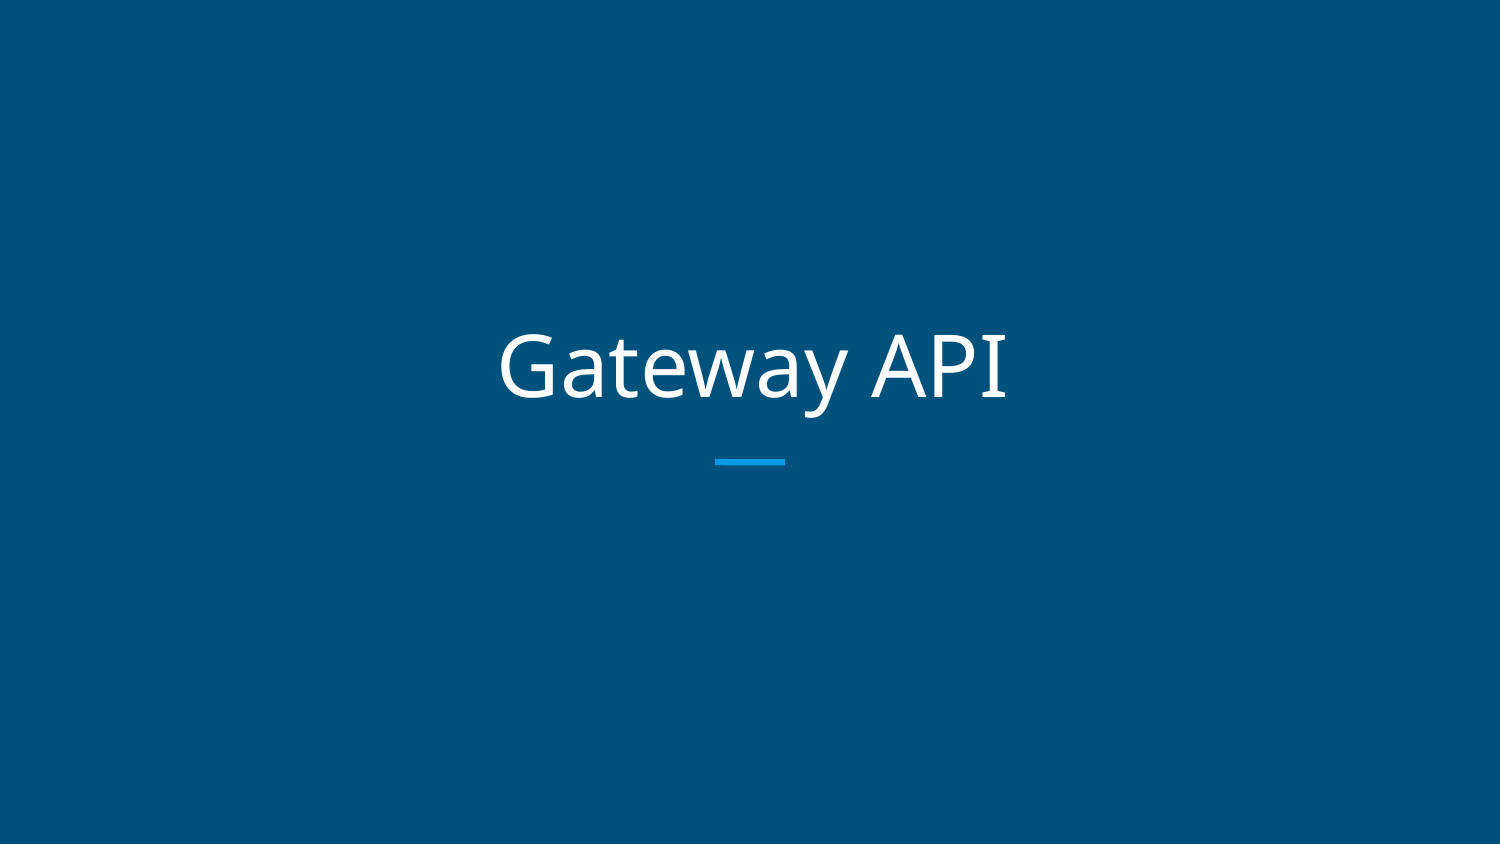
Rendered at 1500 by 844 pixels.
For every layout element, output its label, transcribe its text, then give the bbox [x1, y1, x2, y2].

title Gateway API [78, 289, 1428, 439]
